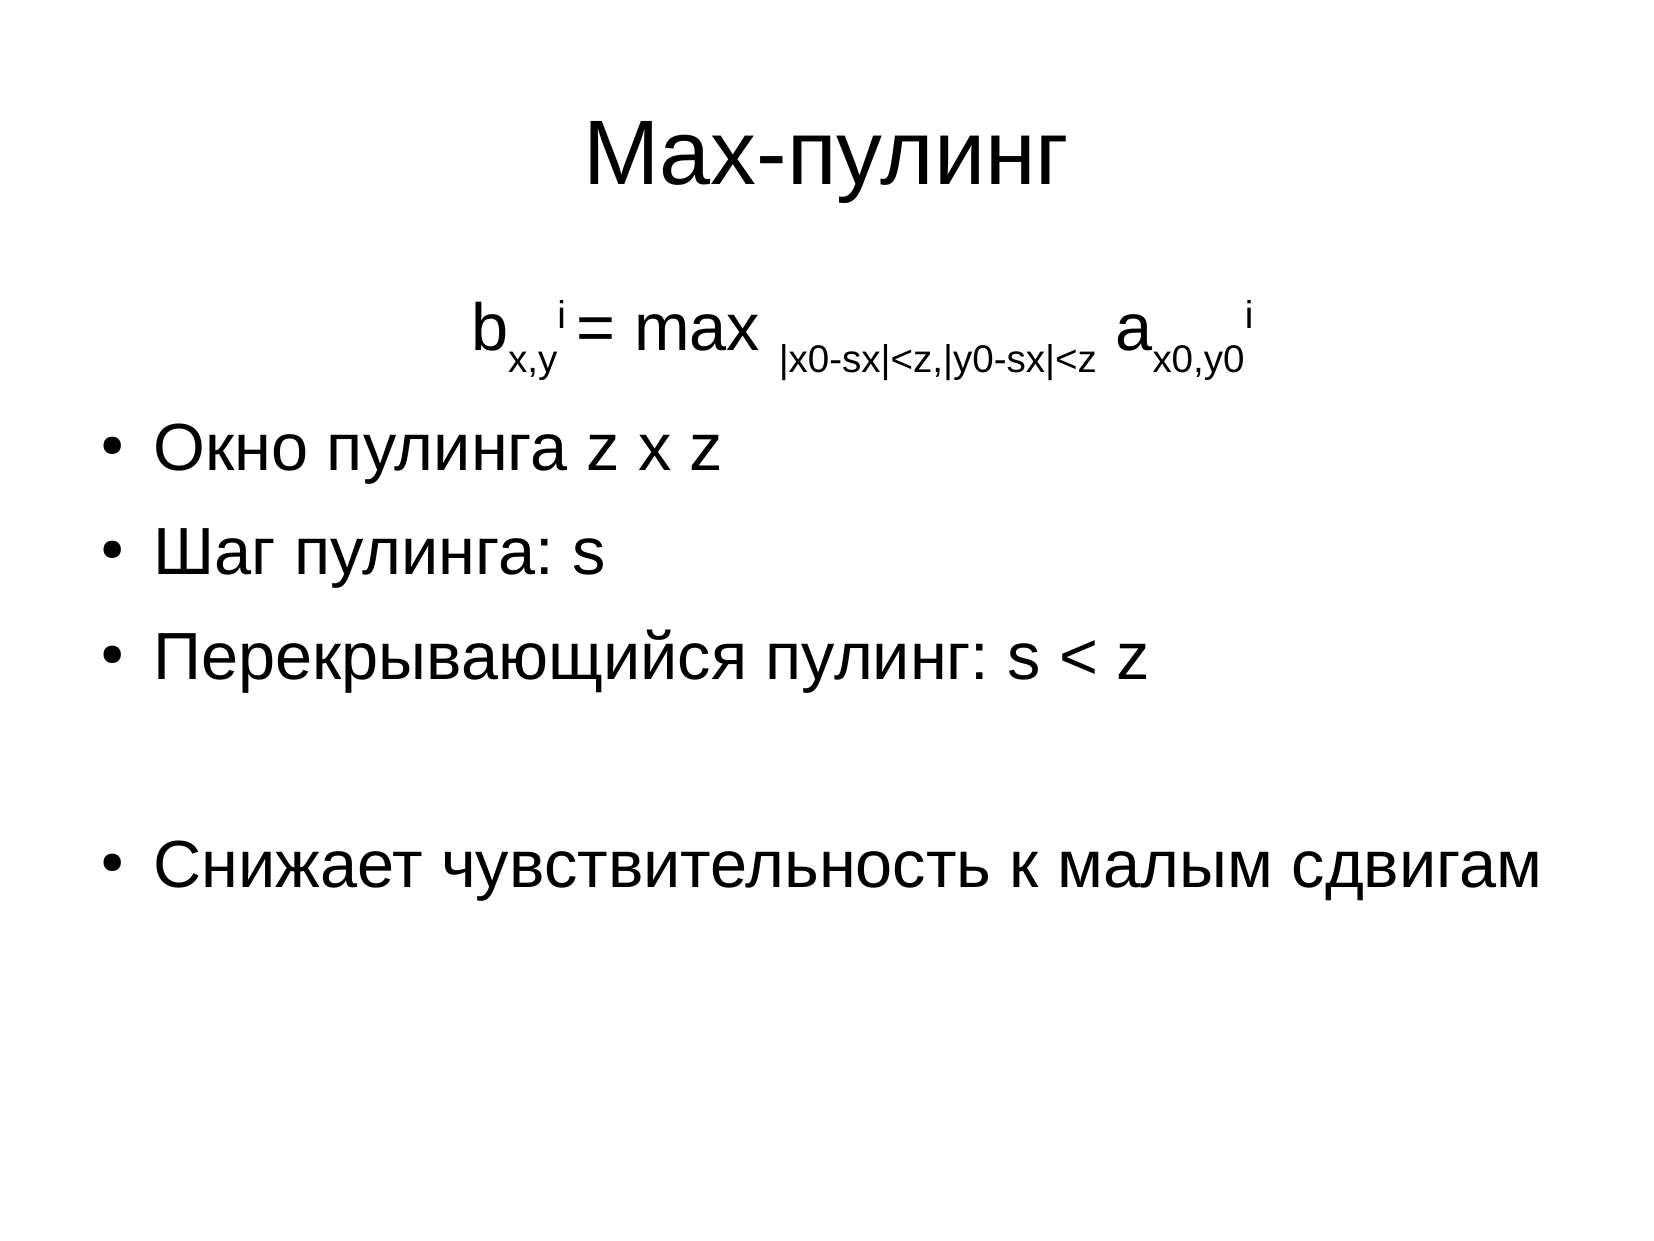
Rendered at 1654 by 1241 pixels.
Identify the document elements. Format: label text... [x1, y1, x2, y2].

title Max-пулинг [82, 49, 1571, 257]
list bx,yi = max |x0-sx|<z,|y0-sx|<z ax0,y0i Окно пулинга z x z Шаг пулинга: s Перекрывающийся пулинг: s < z Снижает чувствительность к малым сдвигам [82, 290, 1571, 1010]
